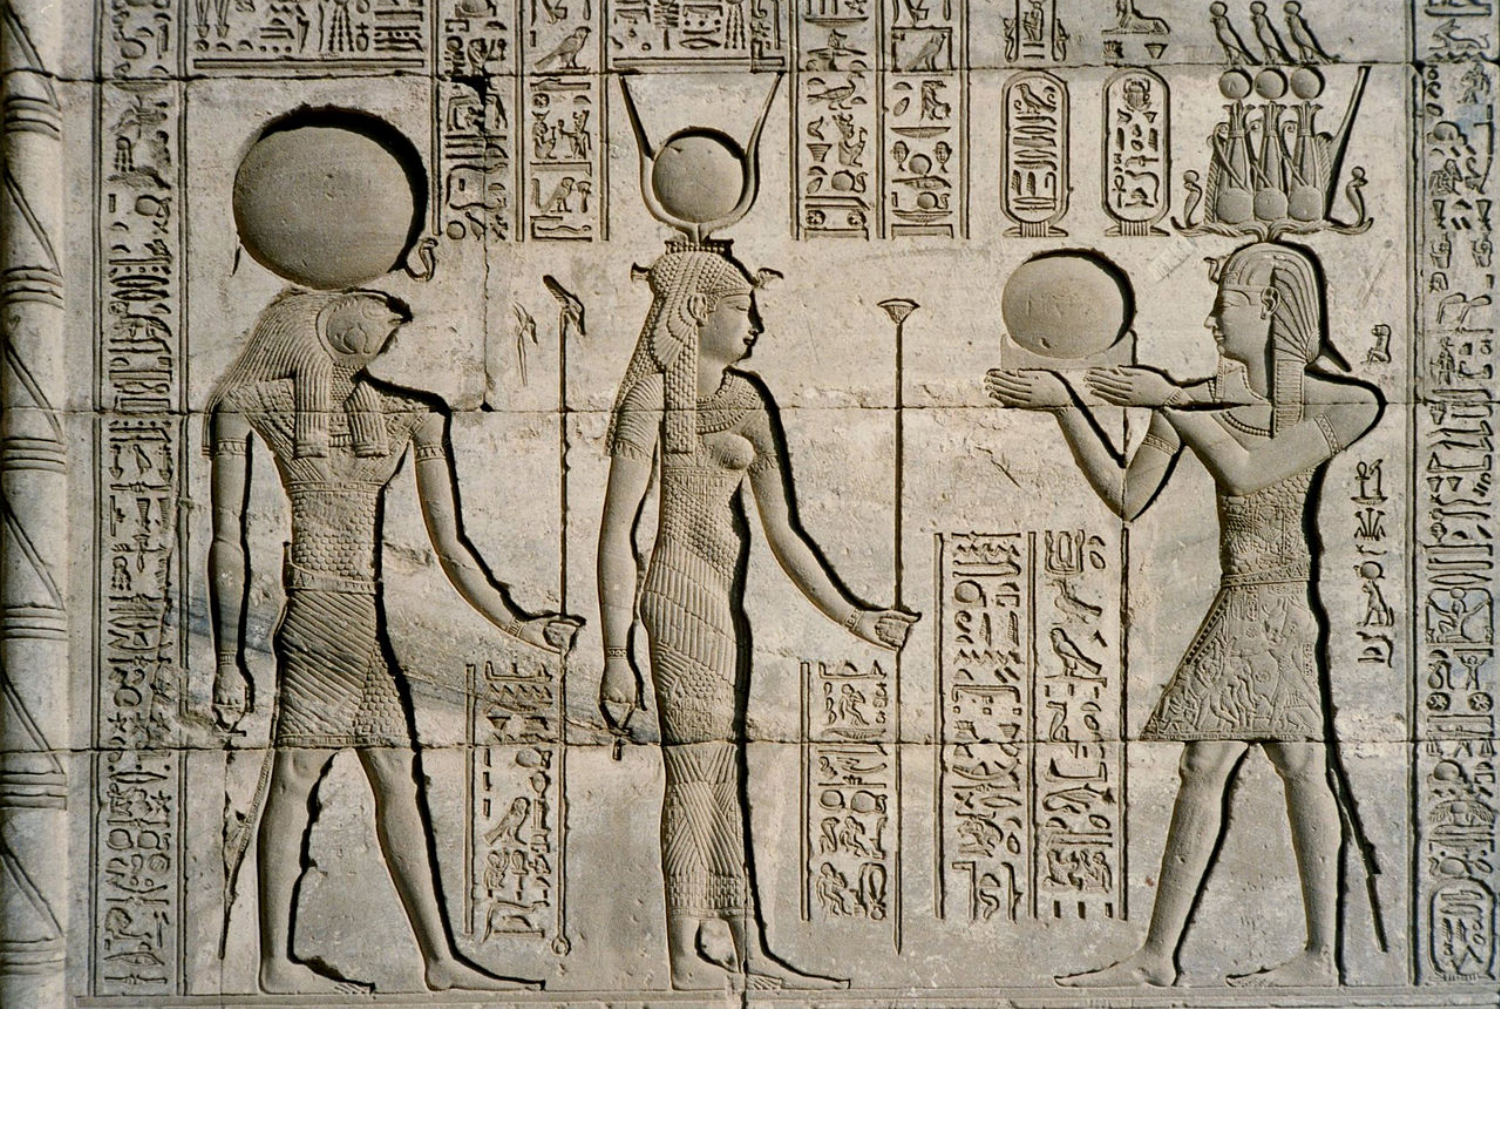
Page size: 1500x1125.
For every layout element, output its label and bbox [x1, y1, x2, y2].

picture [0, 0, 1500, 1009]
